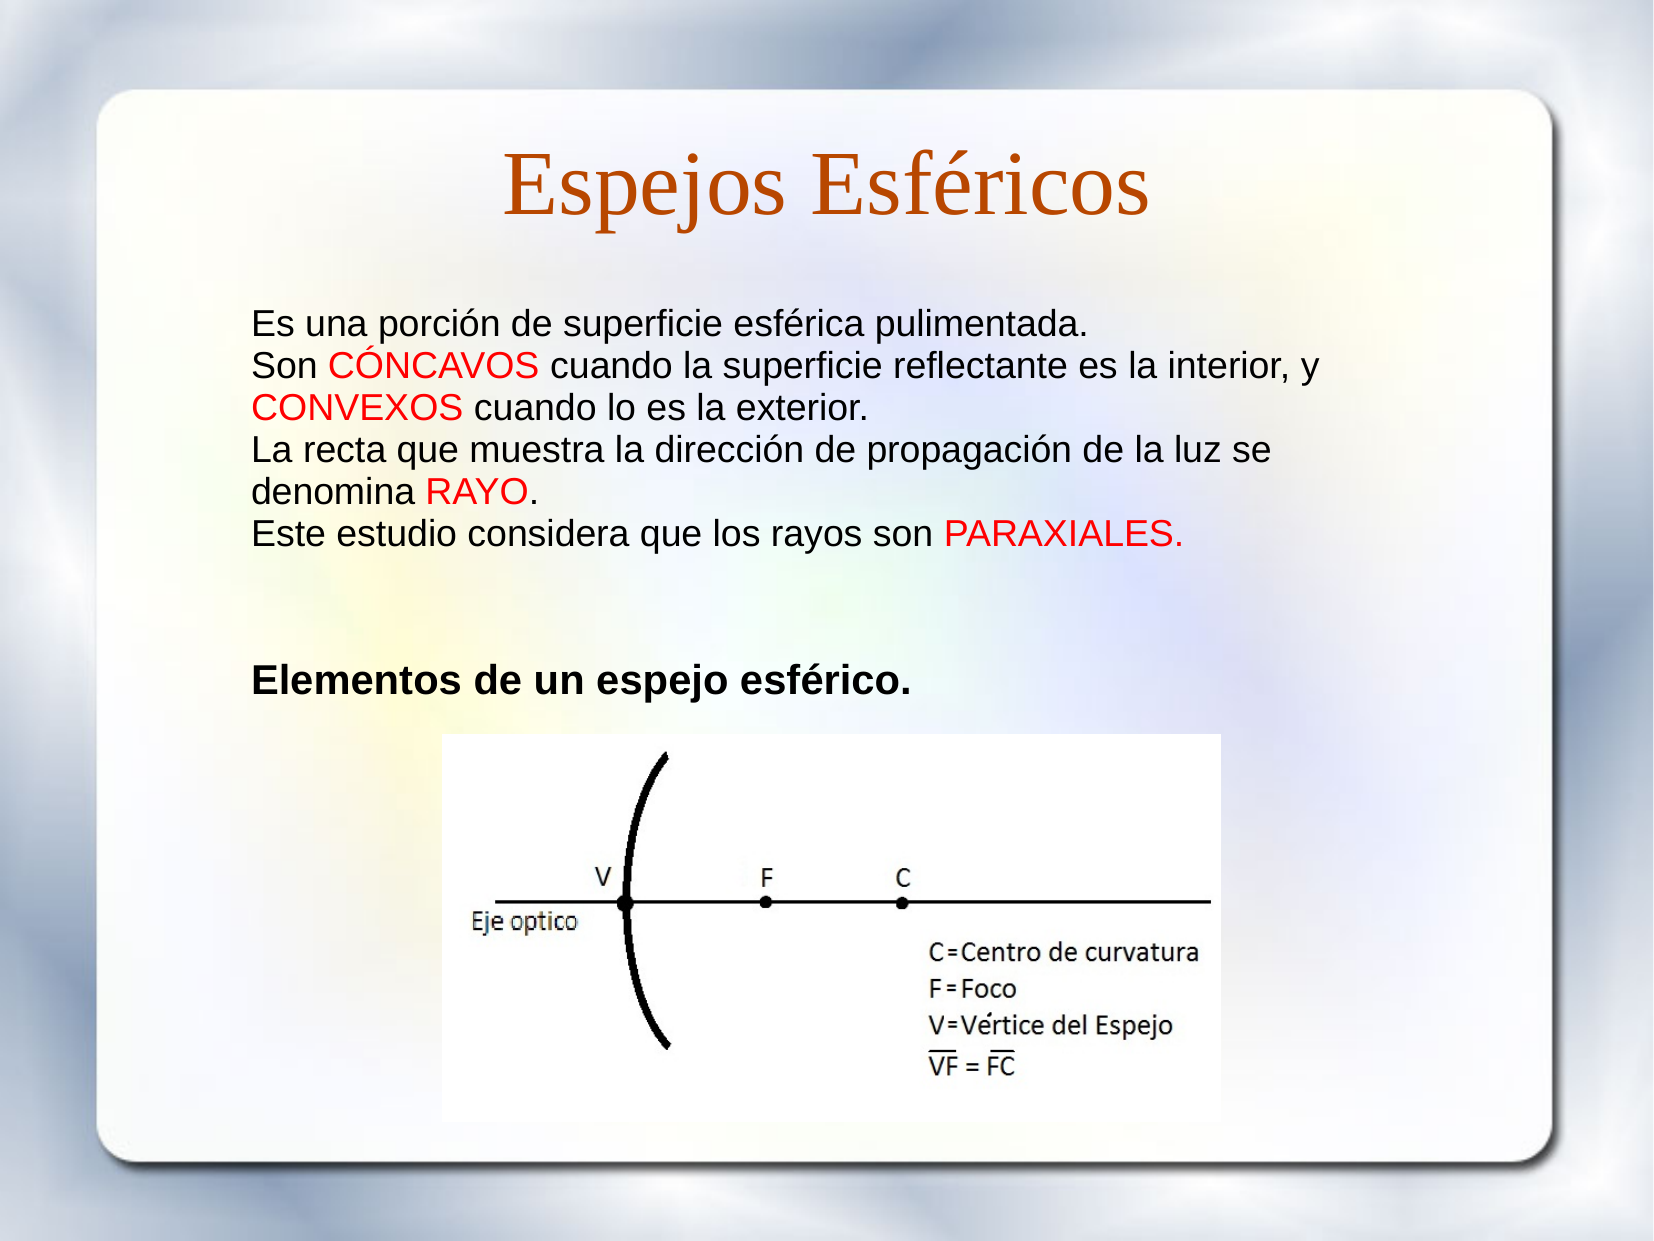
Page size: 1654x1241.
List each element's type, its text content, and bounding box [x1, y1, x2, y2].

title Espejos Esféricos [121, 132, 1534, 235]
picture [0, 0, 1654, 1241]
text_box Es una porción de superficie esférica pulimentada. Son CÓNCAVOS cuando la superficie reflectante es la interior, y CONVEXOS cuando lo es la exterior. La recta que muestra la dirección de propagación de la luz se denomina RAYO. Este estudio considera que los rayos son PARAXIALES. [236, 295, 1447, 605]
text_box Elementos de un espejo esférico. [236, 649, 1182, 712]
